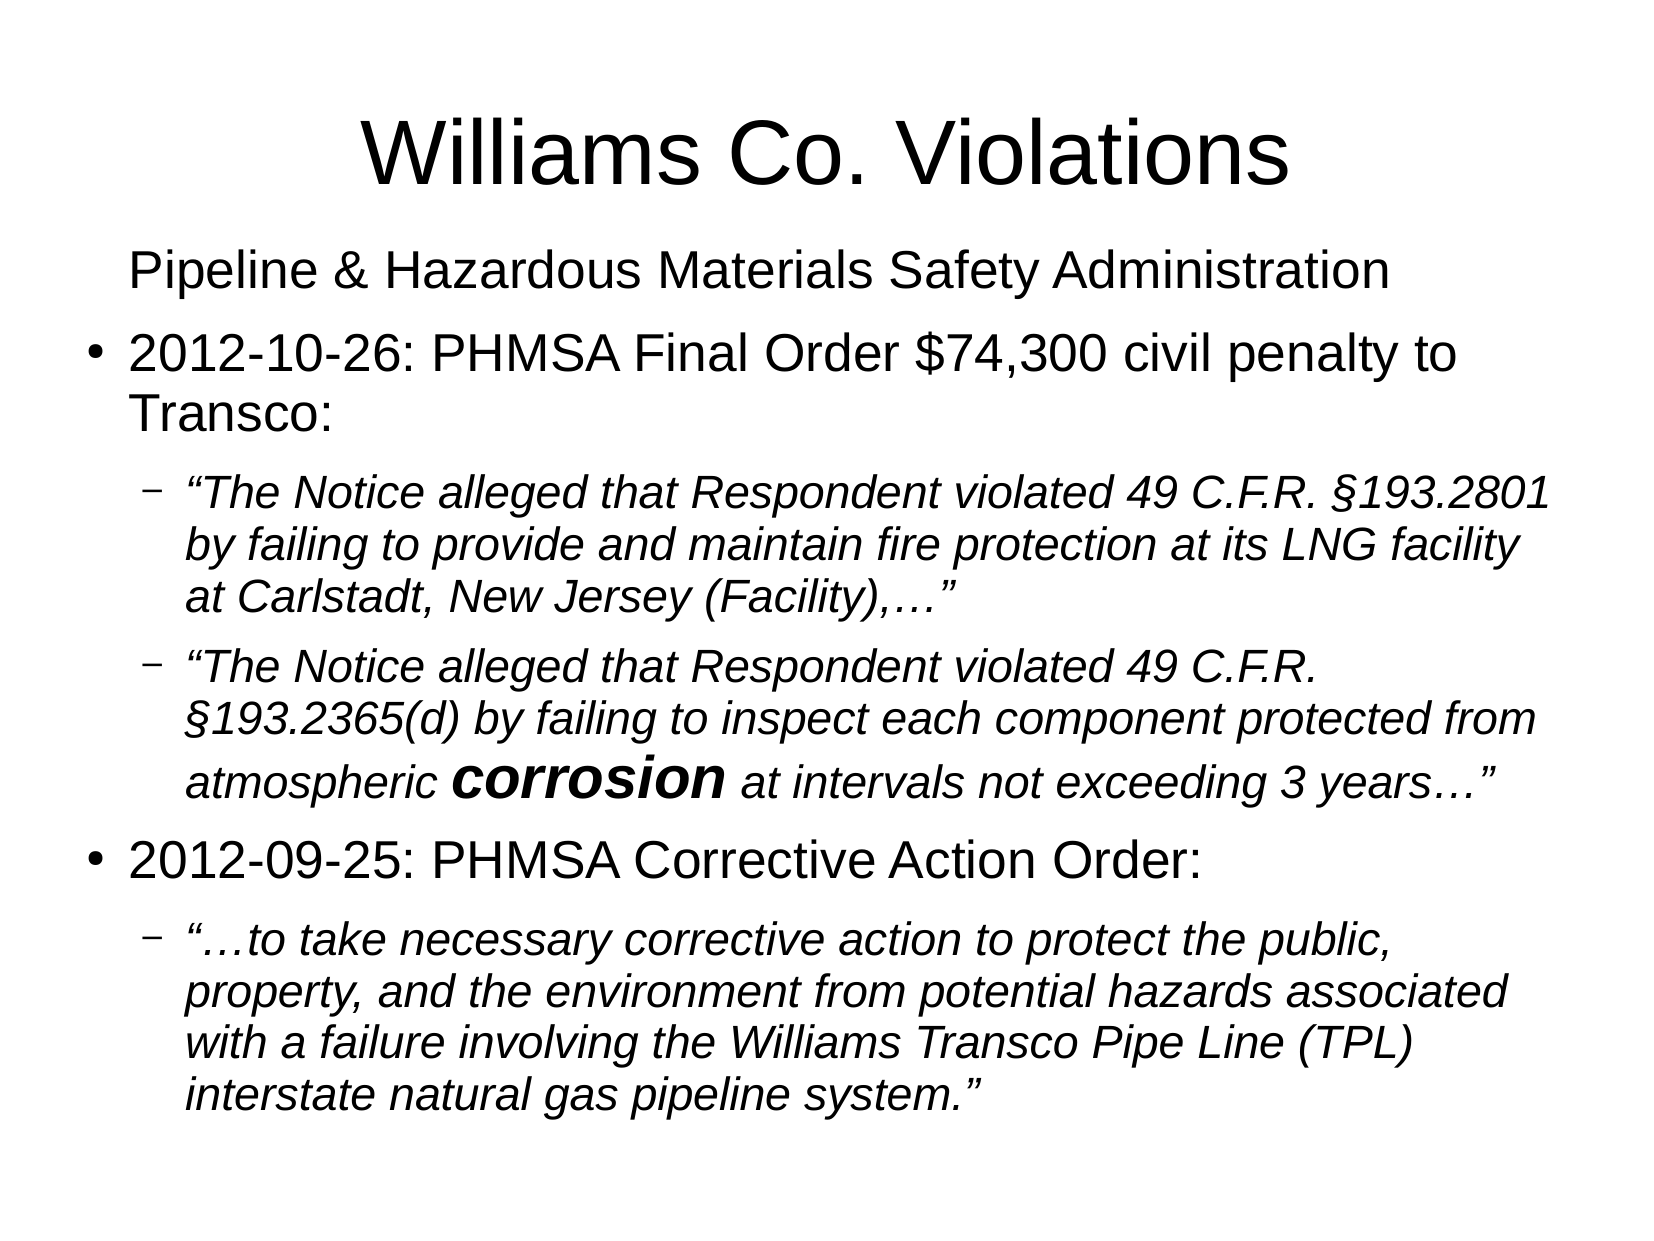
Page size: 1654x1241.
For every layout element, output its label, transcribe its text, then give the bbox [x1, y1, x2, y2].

list Pipeline & Hazardous Materials Safety Administration 2012-10-26: PHMSA Final Order $74,300 civil penalty to Transco: “The Notice alleged that Respondent violated 49 C.F.R. §193.2801 by failing to provide and maintain fire protection at its LNG facility at Carlstadt, New Jersey (Facility),…” “The Notice alleged that Respondent violated 49 C.F.R. §193.2365(d) by failing to inspect each component protected from atmospheric corrosion at intervals not exceeding 3 years…” 2012-09-25: PHMSA Corrective Action Order: “…to take necessary corrective action to protect the public, property, and the environment from potential hazards associated with a failure involving the Williams Transco Pipe Line (TPL) interstate natural gas pipeline system.” [71, 240, 1561, 1186]
title Williams Co. Violations [82, 49, 1571, 257]
